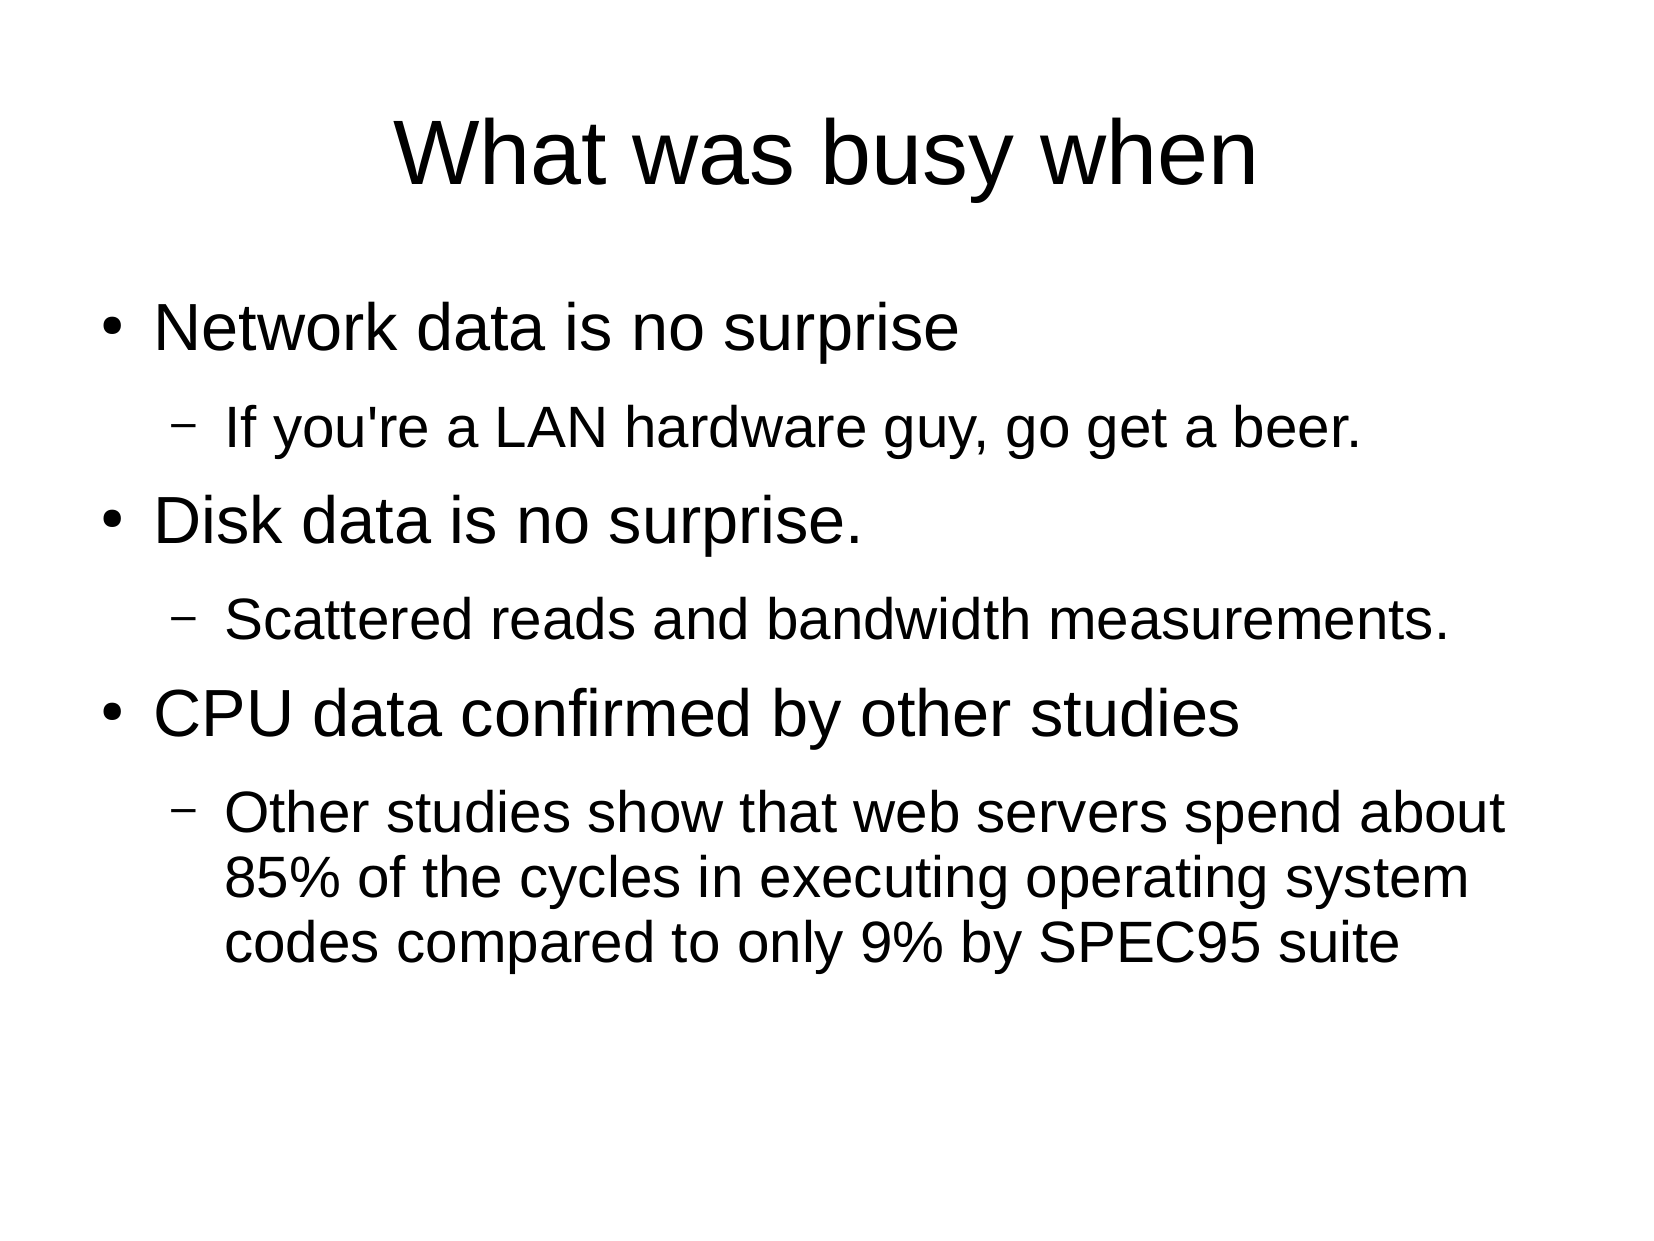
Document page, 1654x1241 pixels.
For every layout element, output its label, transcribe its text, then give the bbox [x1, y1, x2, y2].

title What was busy when [82, 49, 1571, 257]
list Network data is no surprise If you're a LAN hardware guy, go get a beer. Disk data is no surprise. Scattered reads and bandwidth measurements. CPU data confirmed by other studies Other studies show that web servers spend about 85% of the cycles in executing operating system codes compared to only 9% by SPEC95 suite [82, 290, 1538, 1010]
